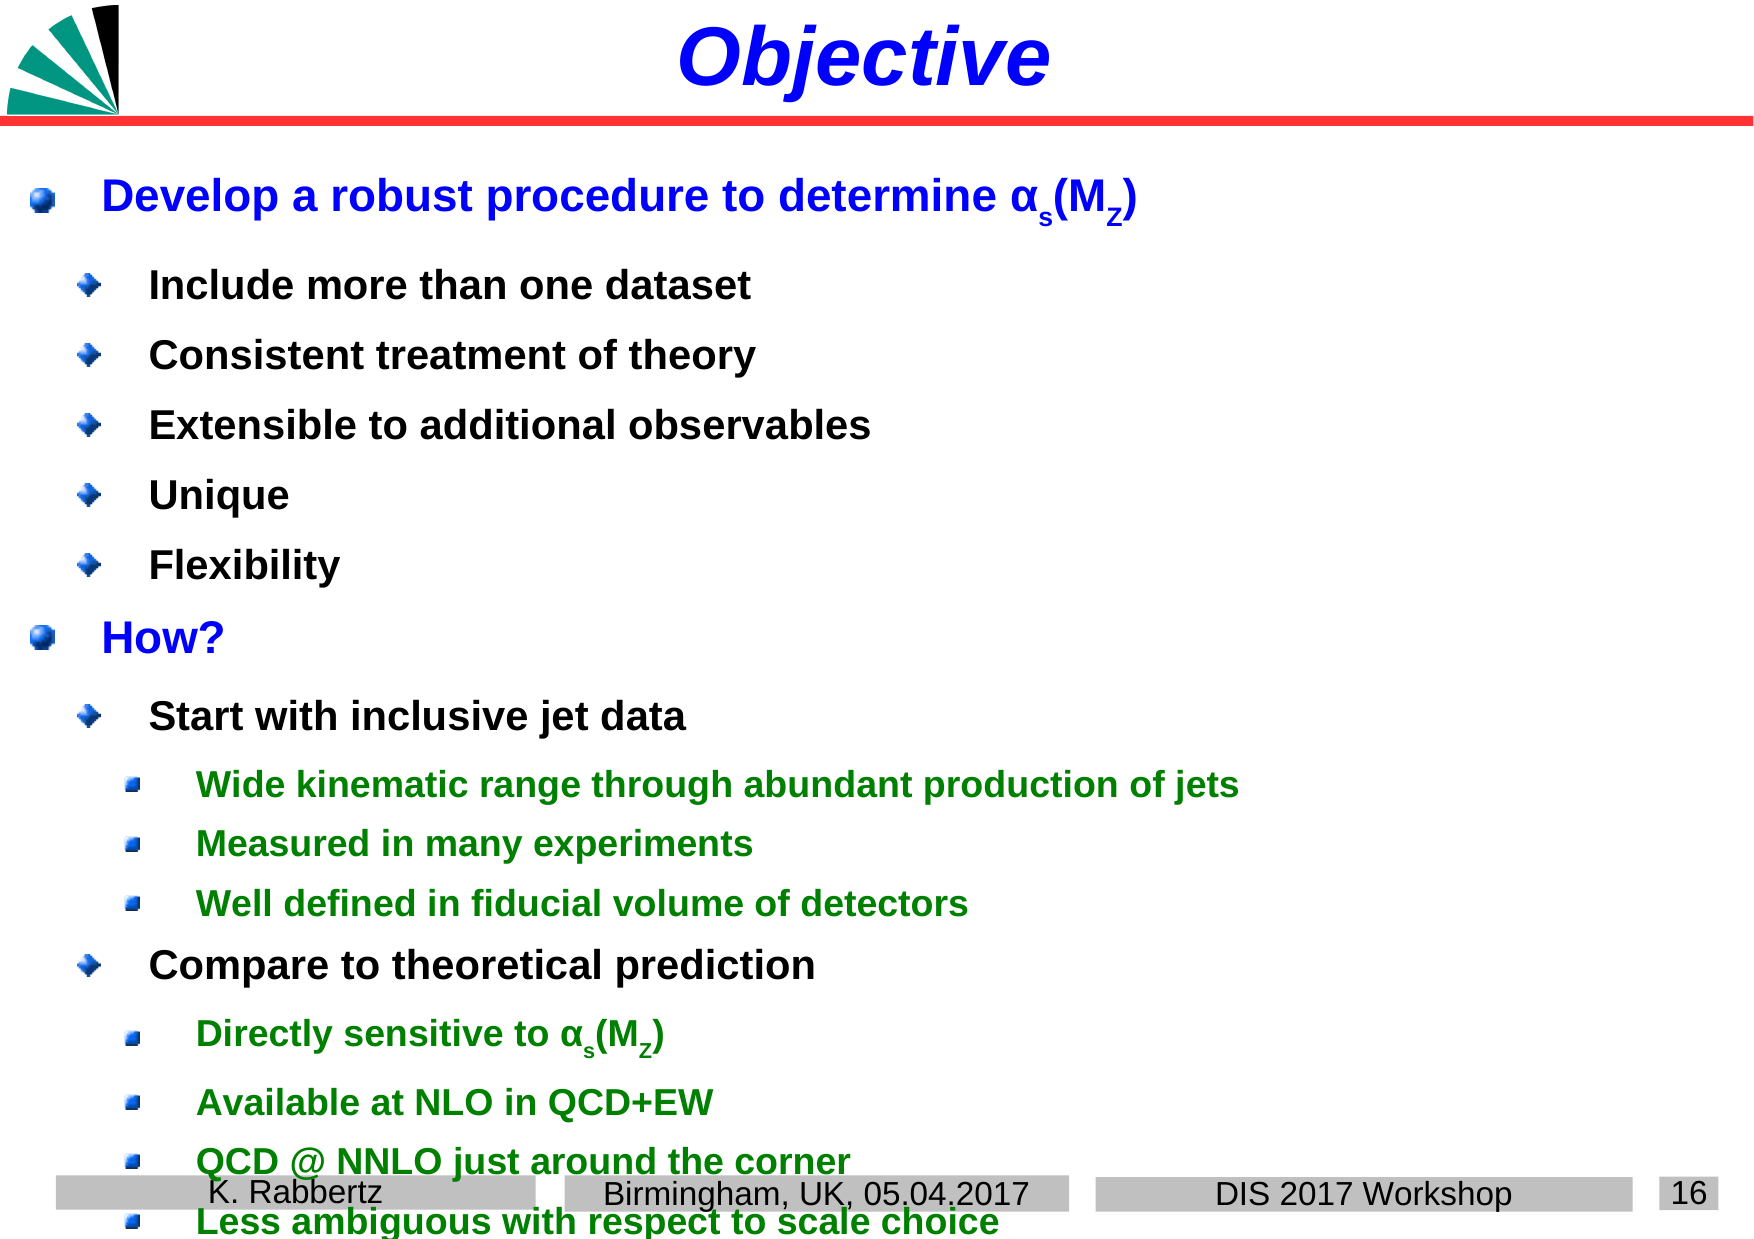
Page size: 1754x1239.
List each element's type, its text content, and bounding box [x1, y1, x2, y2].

picture [7, 5, 119, 116]
list Develop a robust procedure to determine αs(MZ) Include more than one dataset Consistent treatment of theory Extensible to additional observables Unique Flexibility How? Start with inclusive jet data Wide kinematic range through abundant production of jets Measured in many experiments Well defined in fiducial volume of detectors Compare to theoretical prediction Directly sensitive to αs(MZ) Available at NLO in QCD+EW QCD @ NNLO just around the corner Less ambiguous with respect to scale choice [18, 169, 1735, 1239]
title Objective [123, 0, 1606, 114]
